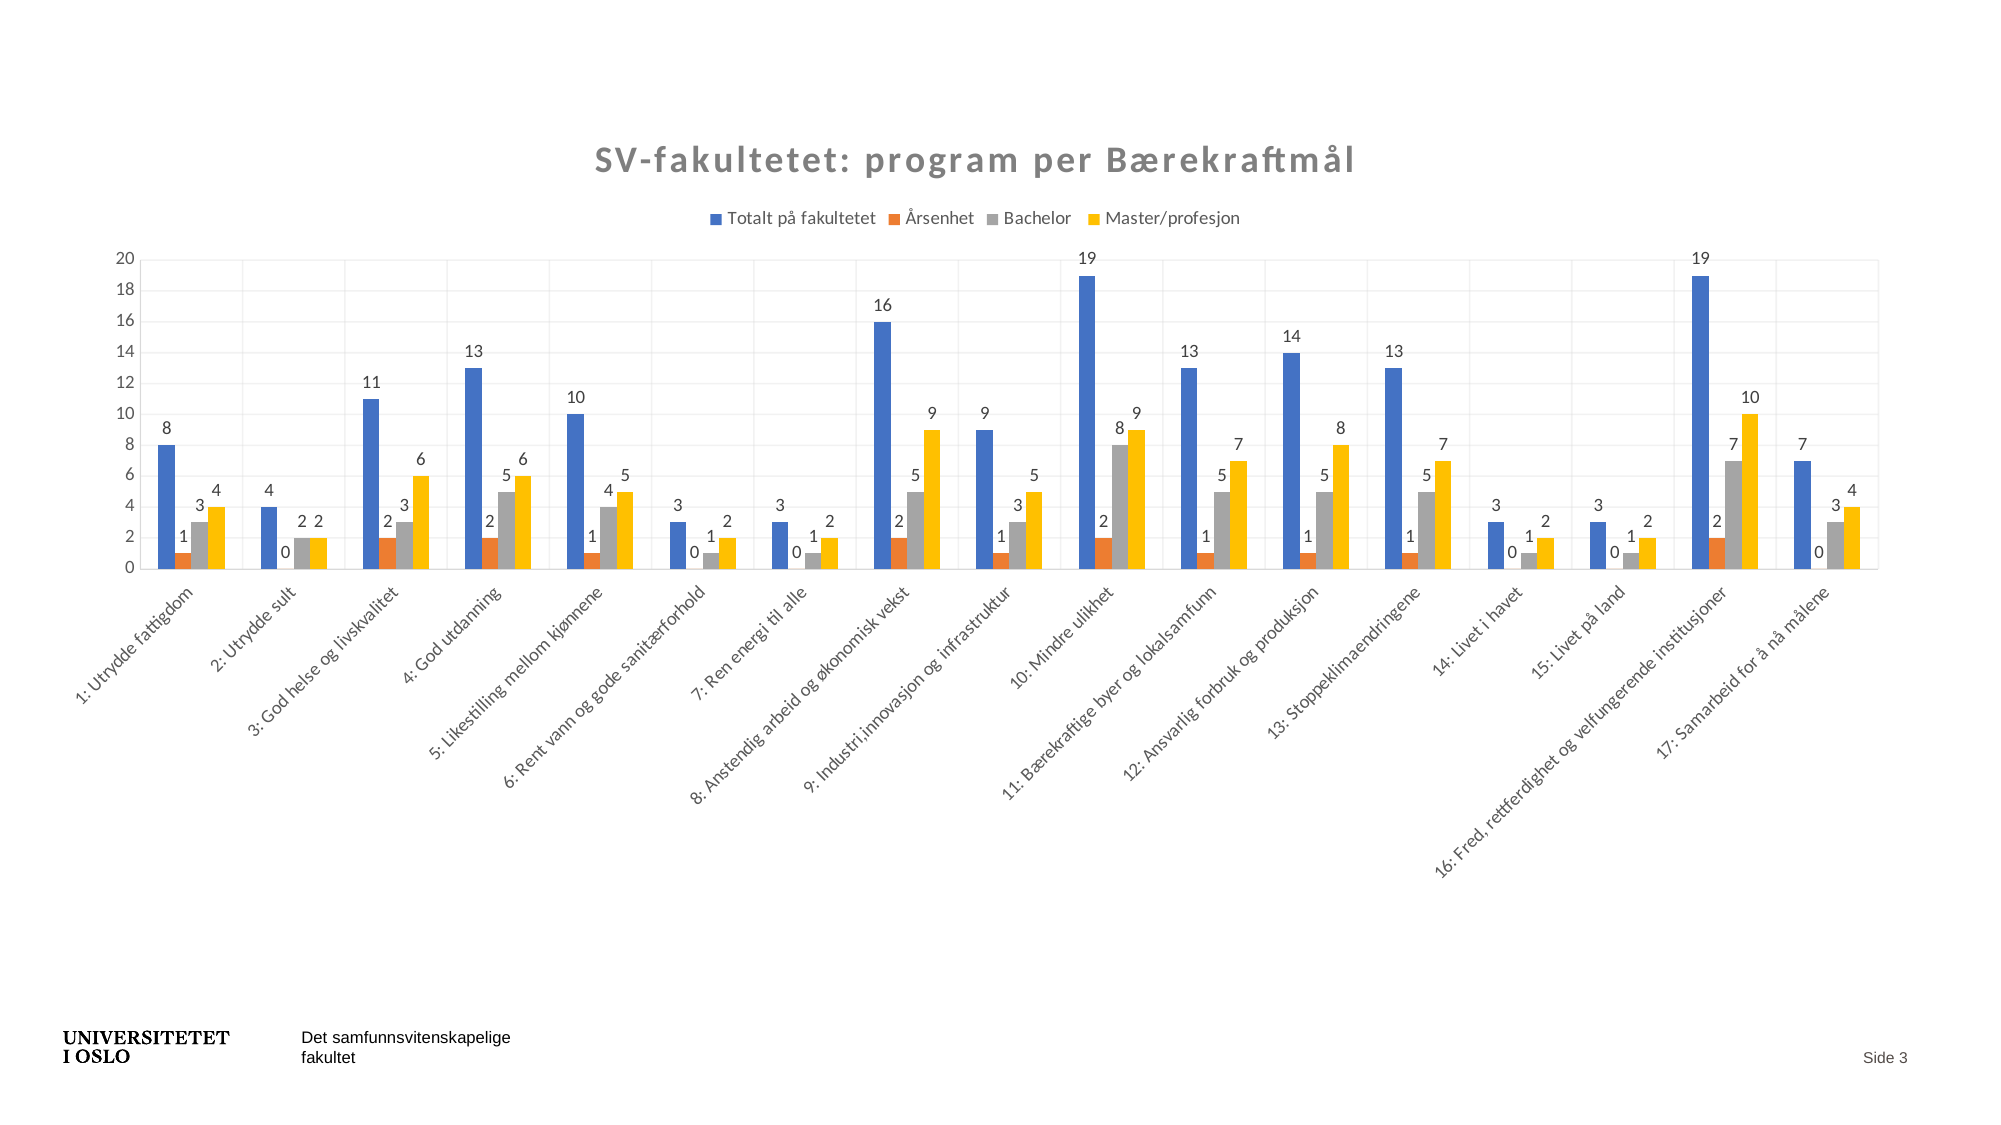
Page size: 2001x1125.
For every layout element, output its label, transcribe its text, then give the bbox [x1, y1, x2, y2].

text_box Det samfunnsvitenskapelige fakultet [301, 1024, 548, 1067]
chart [34, 109, 1917, 900]
text_box Side [1848, 1027, 1947, 1088]
